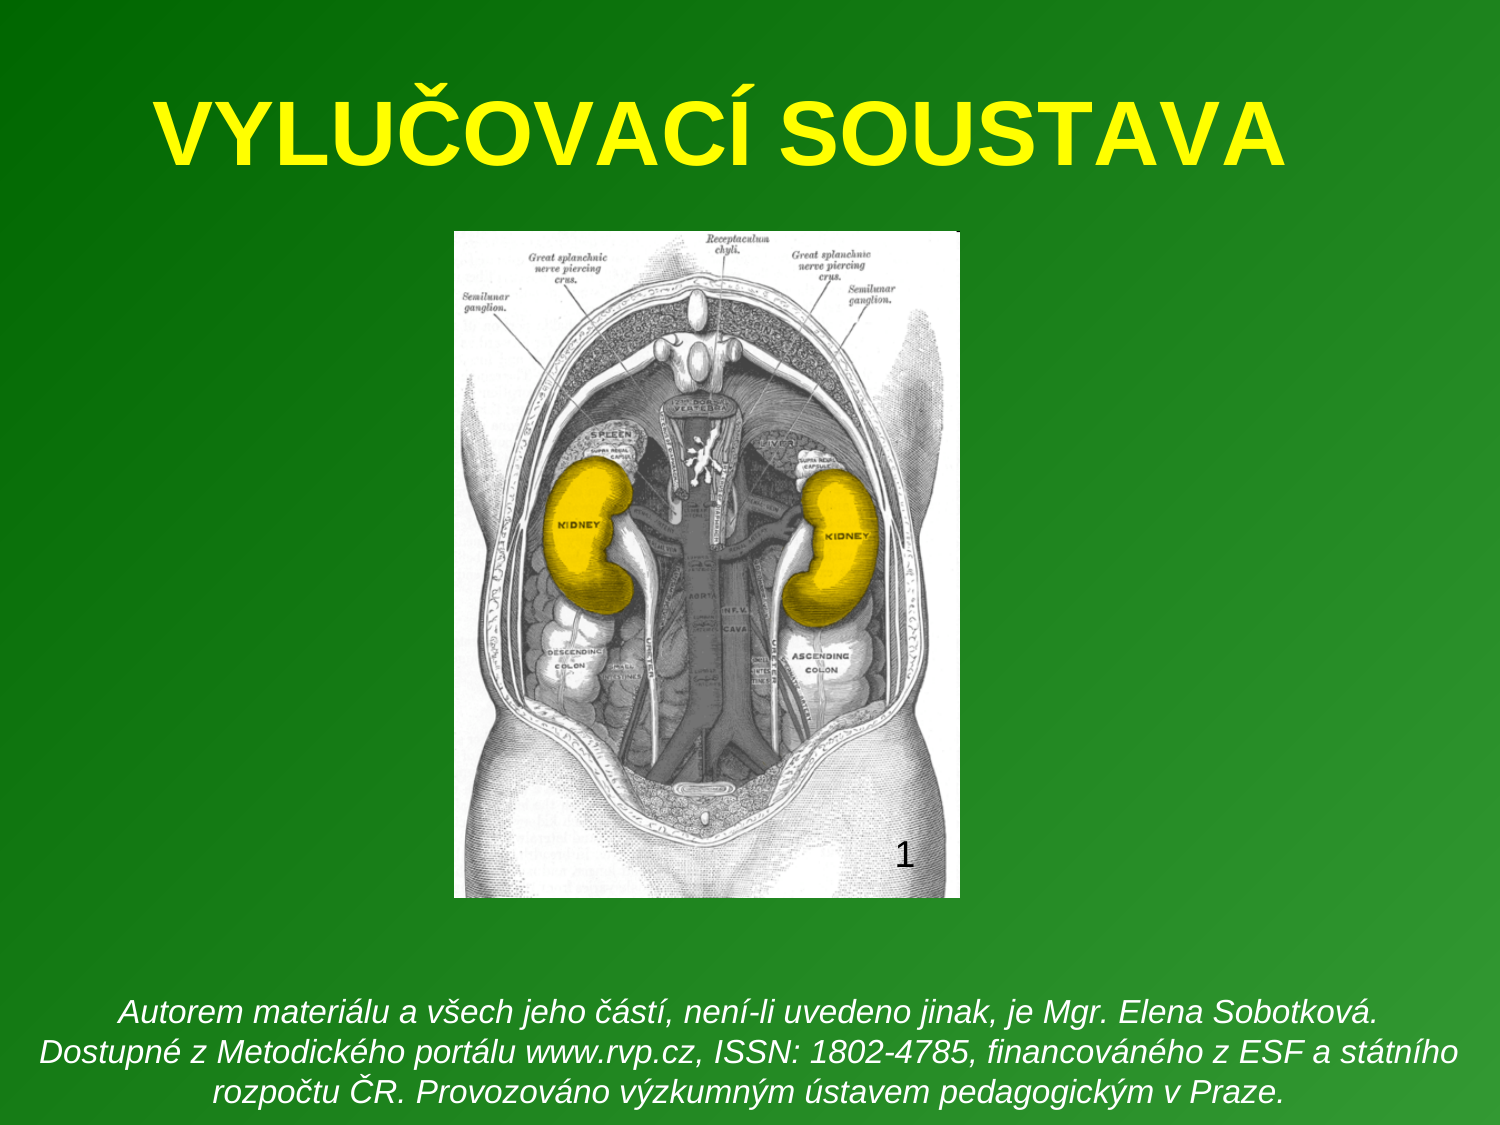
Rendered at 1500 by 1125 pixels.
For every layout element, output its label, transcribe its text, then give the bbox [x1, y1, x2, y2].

text_box Autorem materiálu a všech jeho částí, není-li uvedeno jinak, je Mgr. Elena Sobotková. Dostupné z Metodického portálu www.rvp.cz, ISSN: 1802-4785, financováného z ESF a státního rozpočtu ČR. Provozováno výzkumným ústavem pedagogickým v Praze. [0, 982, 1500, 1118]
text_box 1 [879, 822, 951, 883]
picture [454, 231, 960, 898]
text_box VYLUČOVACÍ SOUSTAVA [88, 66, 1353, 192]
